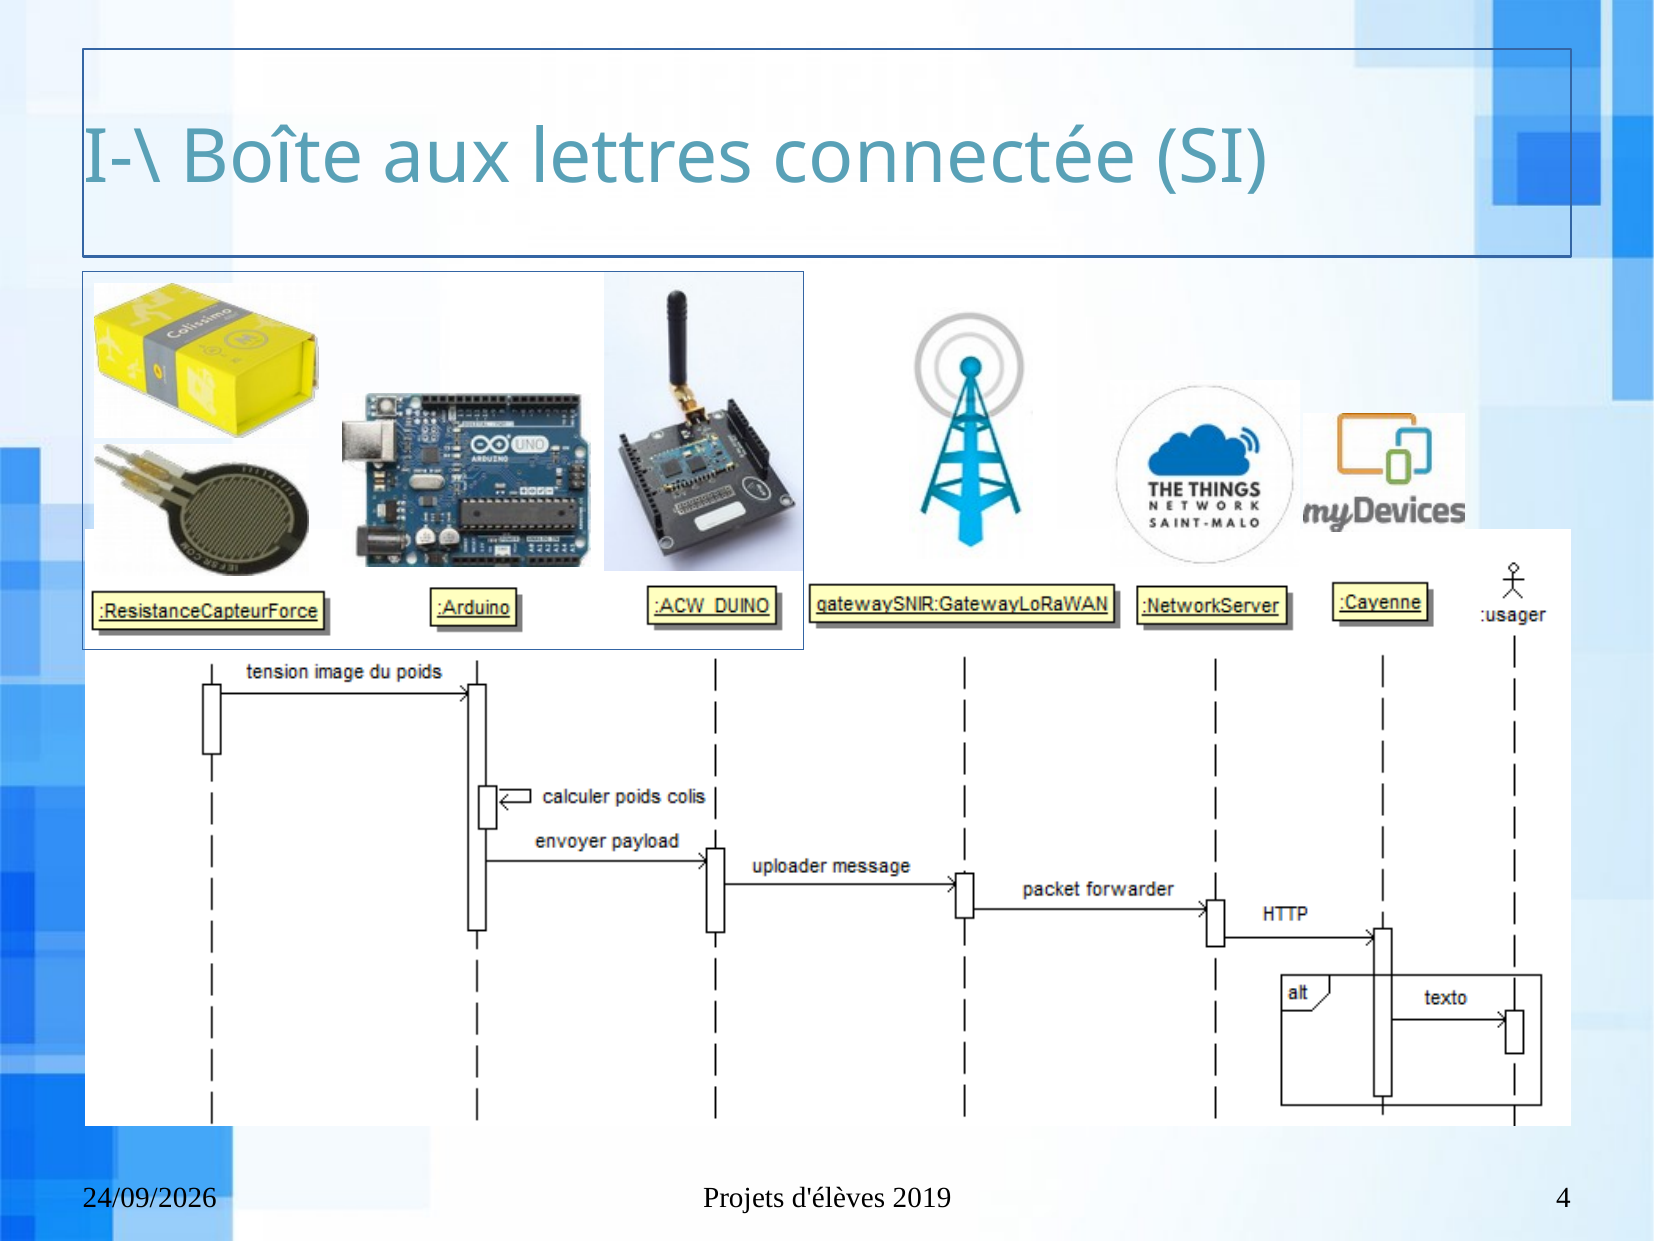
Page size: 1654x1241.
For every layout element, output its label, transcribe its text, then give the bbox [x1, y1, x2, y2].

title I-\ Boîte aux lettres connectée (SI) [82, 49, 1571, 257]
picture [0, 0, 1654, 1241]
